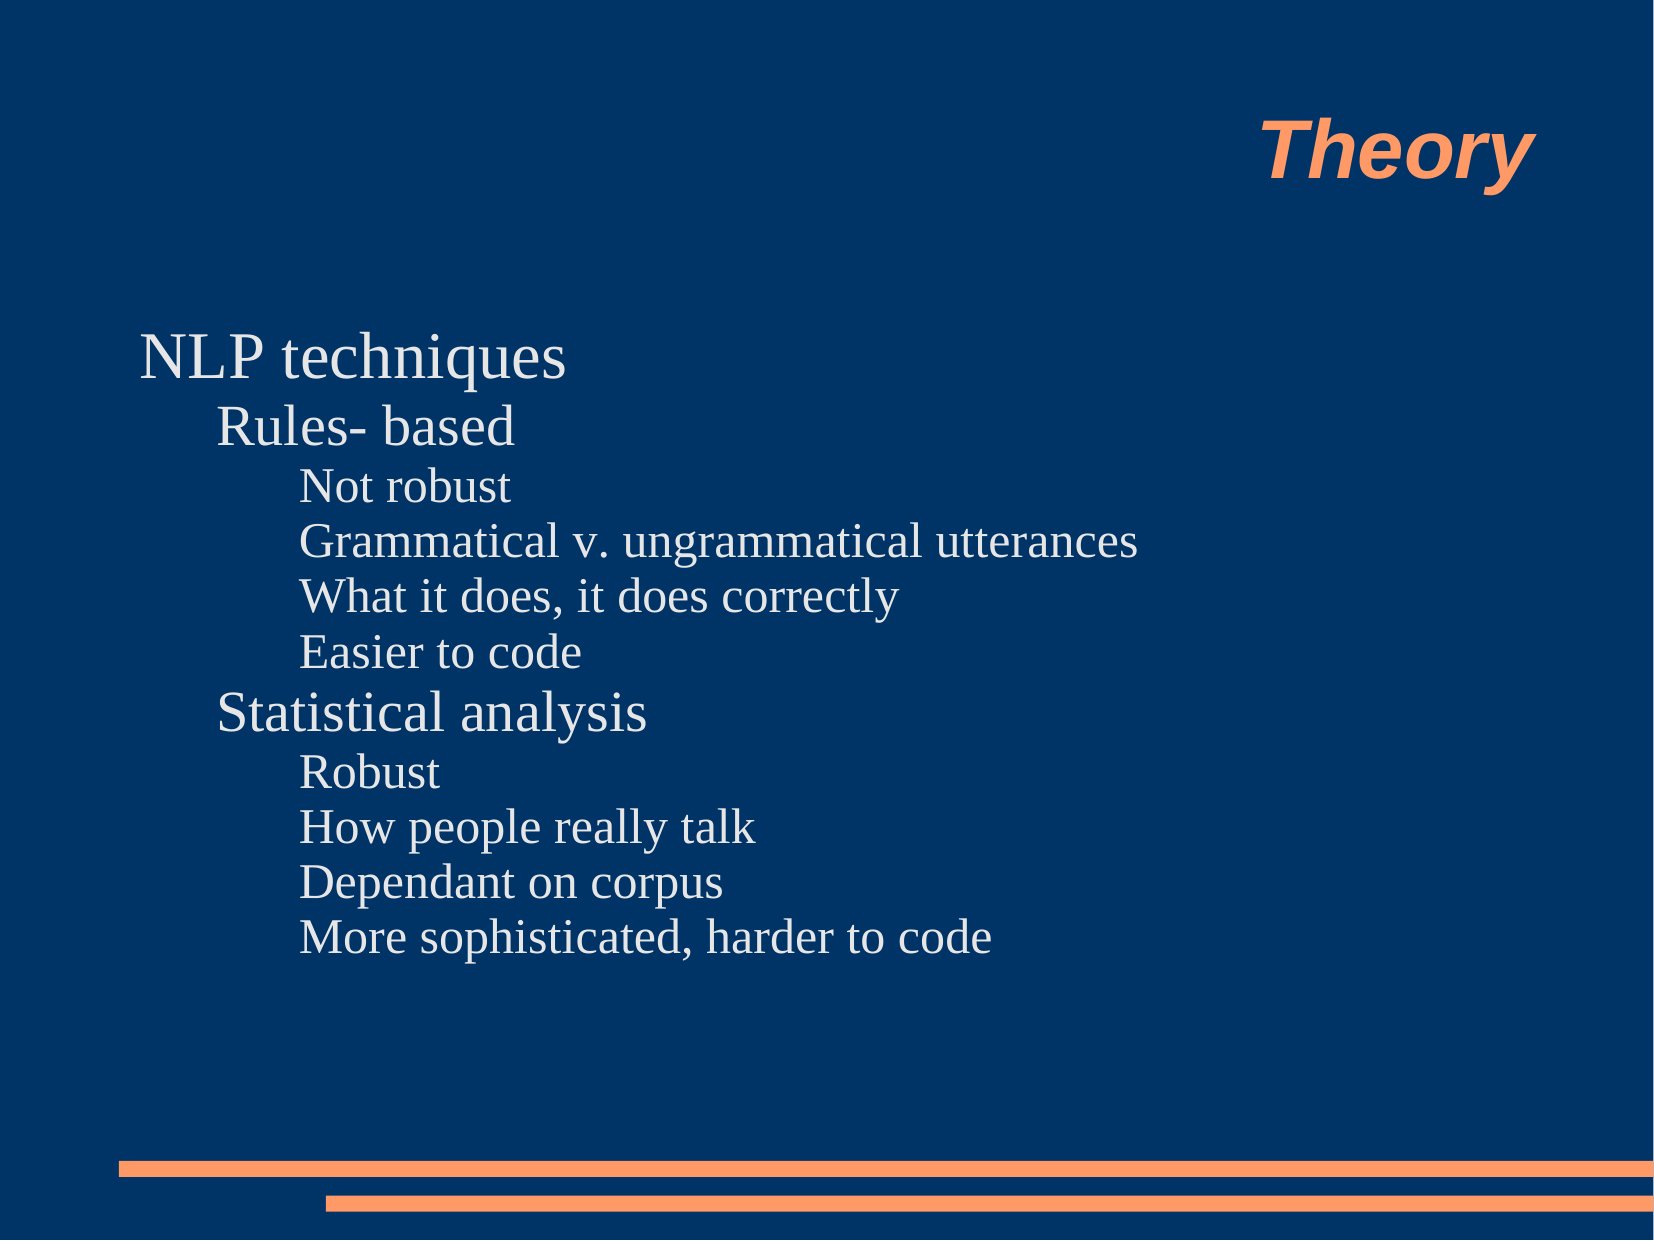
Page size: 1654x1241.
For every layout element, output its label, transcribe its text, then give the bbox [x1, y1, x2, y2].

title Theory [121, 46, 1534, 245]
list NLP techniques Rules- based Not robust Grammatical v. ungrammatical utterances What it does, it does correctly Easier to code Statistical analysis Robust How people really talk Dependant on corpus More sophisticated, harder to code [121, 245, 1561, 945]
